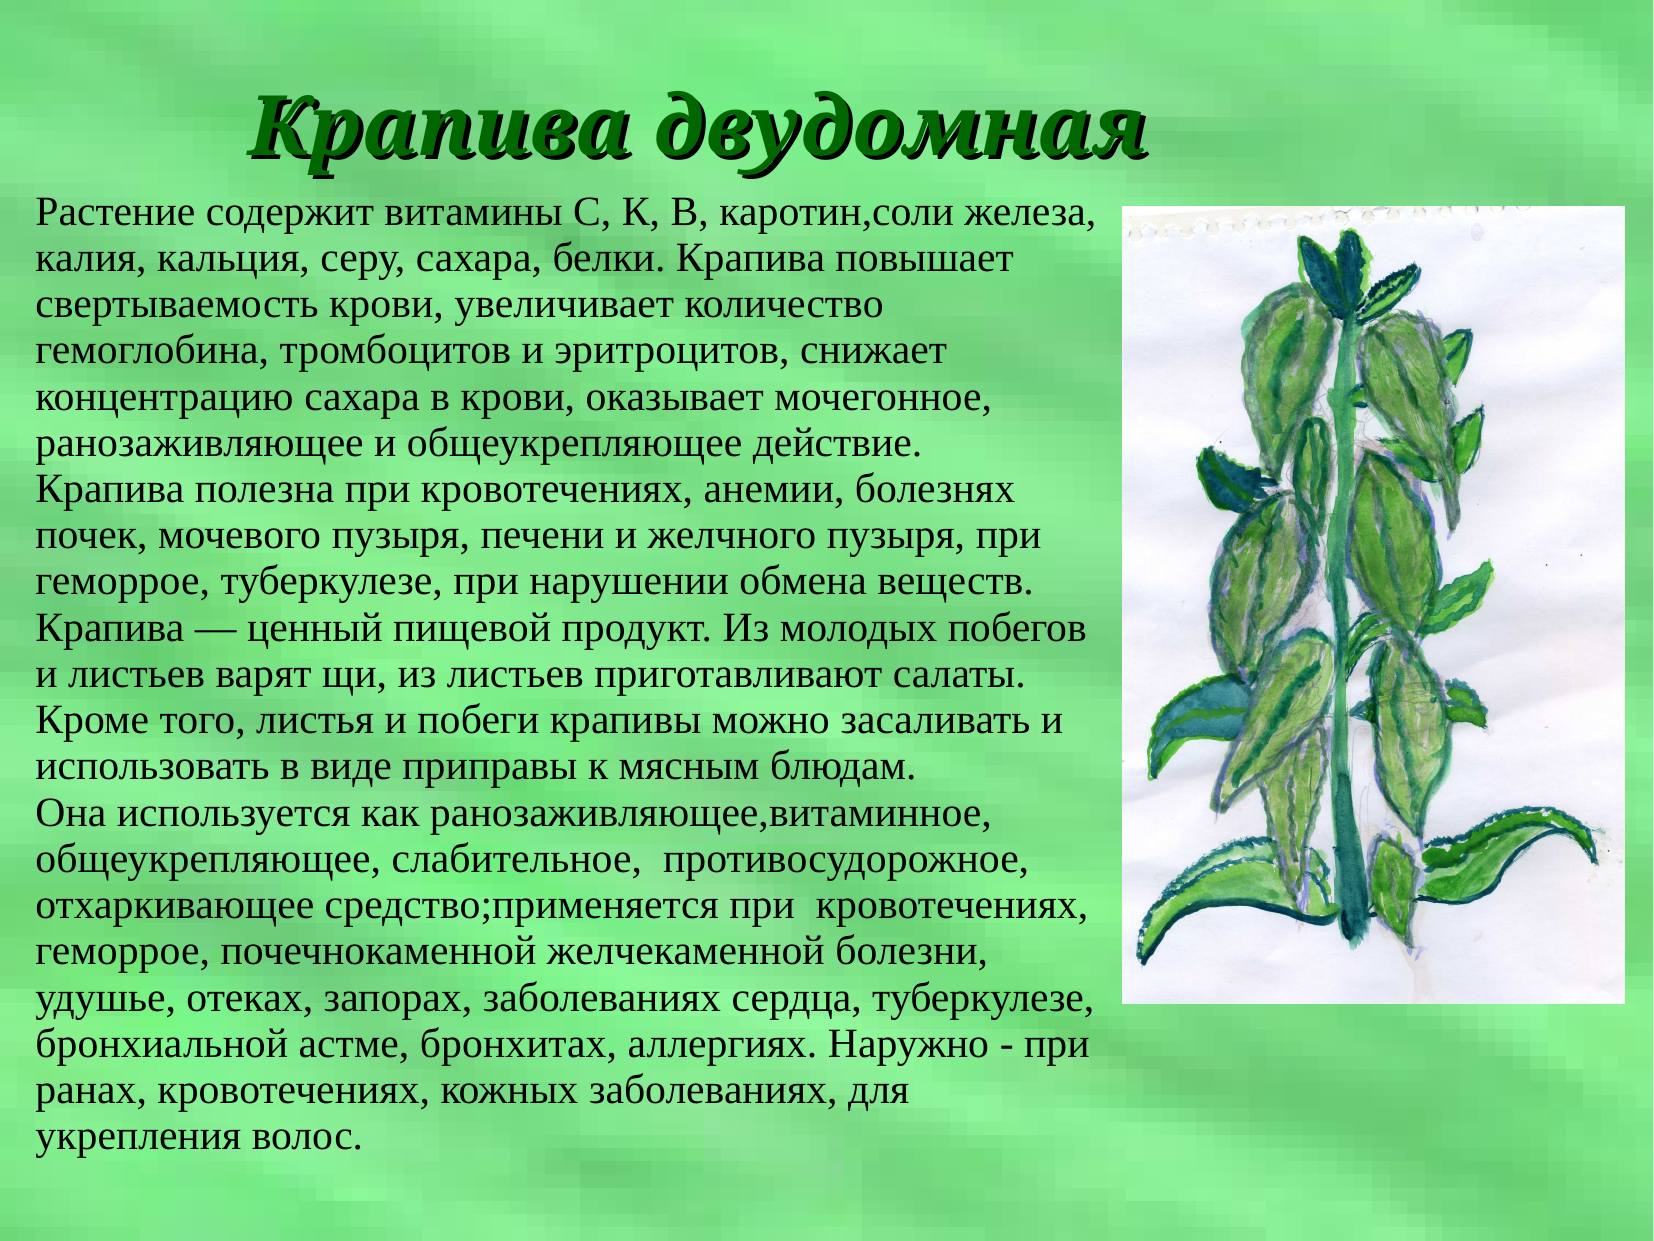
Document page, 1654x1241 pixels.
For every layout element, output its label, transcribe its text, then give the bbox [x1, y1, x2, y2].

text_box Крапива двудомная [118, 59, 1300, 169]
picture [0, 0, 1654, 1241]
text_box Растение содержит витамины С, К, В, каротин,соли железа, калия, кальция, серу, сахара, белки. Крапива повышает свертываемость крови, увеличивает количество гемоглобина, тромбоцитов и эритроцитов, снижает концентрацию сахара в крови, оказывает мочегонное, ранозаживляющее и общеукрепляющее действие. Крапива полезна при кровотечениях, анемии, болезнях почек, мочевого пузыря, печени и желчного пузыря, при геморрое, туберкулезе, при нарушении обмена веществ. Крапива — ценный пищевой продукт. Из молодых побегов и листьев варят щи, из листьев приготавливают салаты. Кроме того, листья и побеги крапивы можно засаливать и использовать в виде приправы к мясным блюдам. Она используется как ранозаживляющее,витаминное, общеукрепляющее, слабительное, противосудорожное, отхаркивающее средство;применяется при кровотечениях, геморрое, почечнокаменной желчекаменной болезни, удушье, отеках, запорах, заболеваниях сердца, туберкулезе, бронхиальной астме, бронхитах, аллергиях. Наружно - при ранах, кровотечениях, кожных заболеваниях, для укрепления волос. [20, 180, 1123, 1183]
